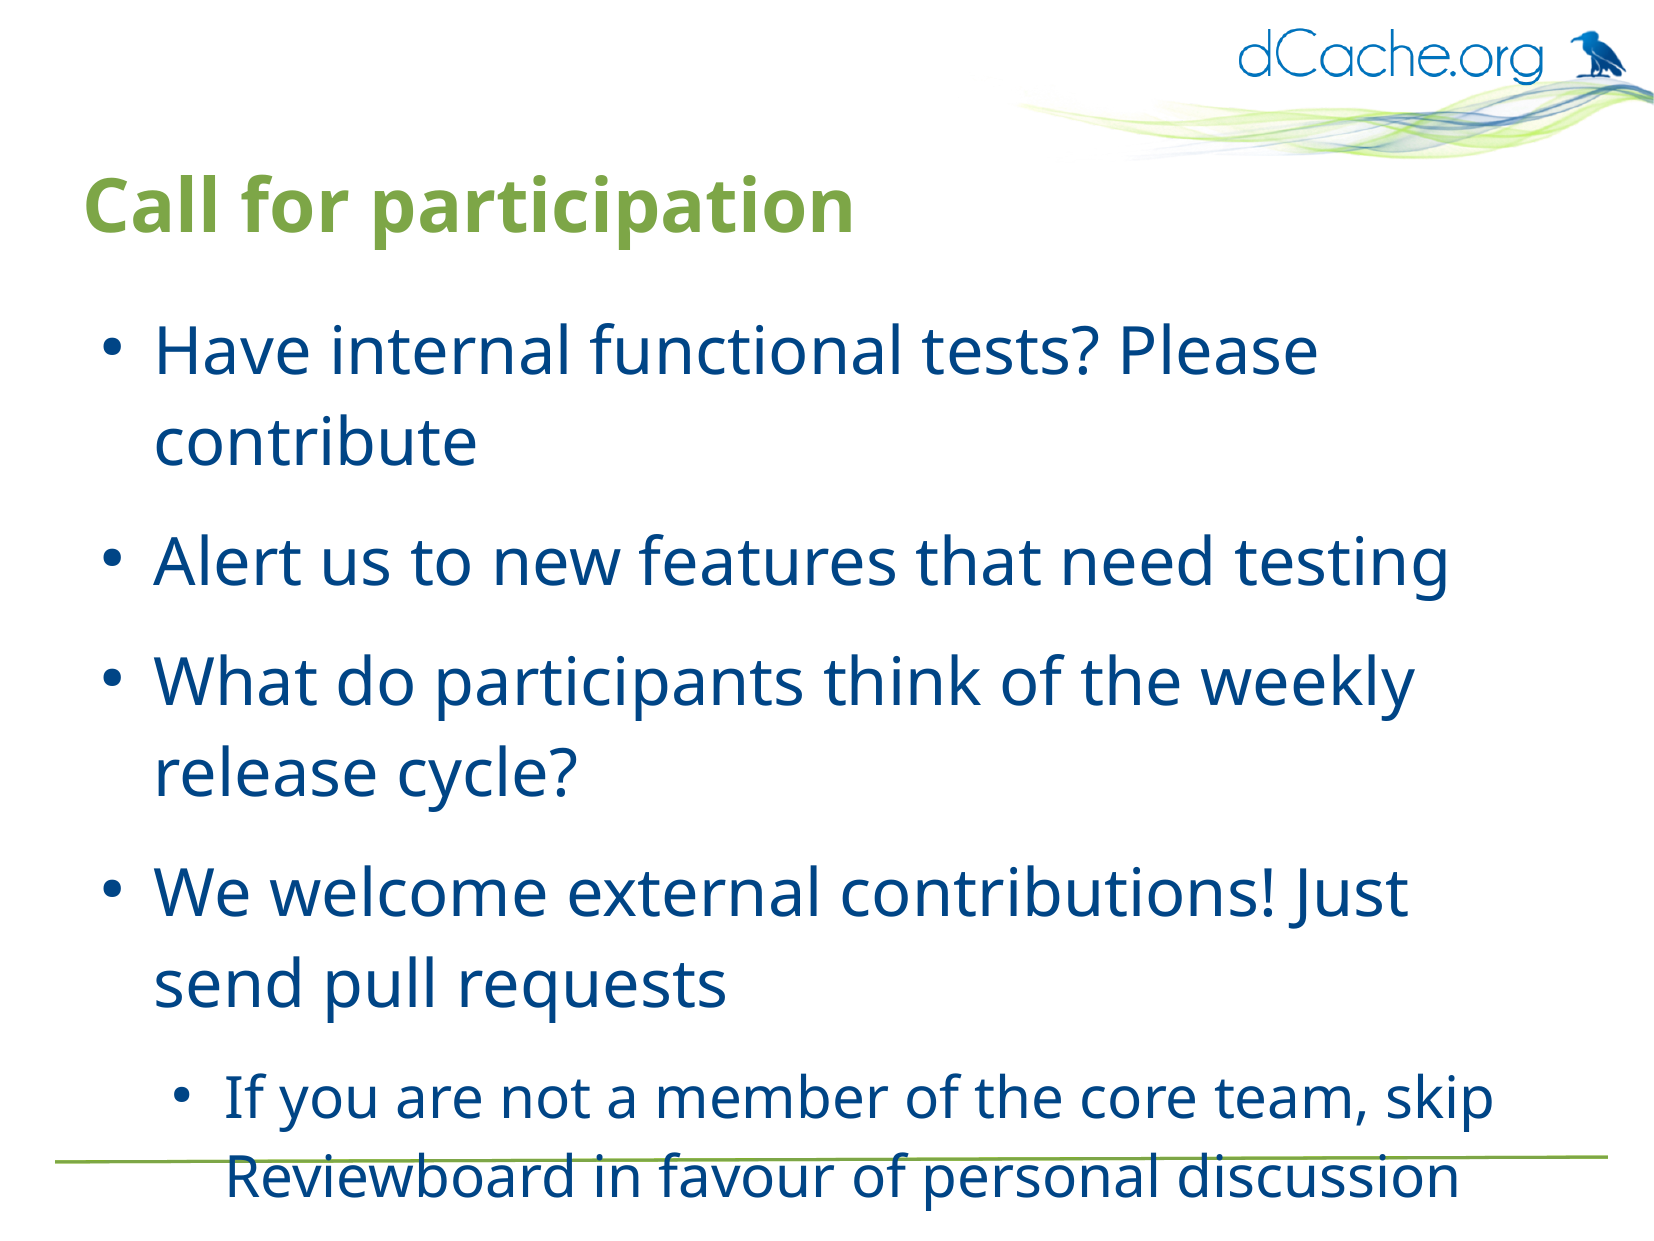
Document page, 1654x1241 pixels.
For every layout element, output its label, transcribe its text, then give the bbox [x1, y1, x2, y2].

picture [956, 16, 1654, 169]
list Have internal functional tests? Please contribute Alert us to new features that need testing What do participants think of the weekly release cycle? We welcome external contributions! Just send pull requests If you are not a member of the core team, skip Reviewboard in favour of personal discussion [82, 302, 1571, 1023]
title Call for participation [82, 156, 1605, 251]
